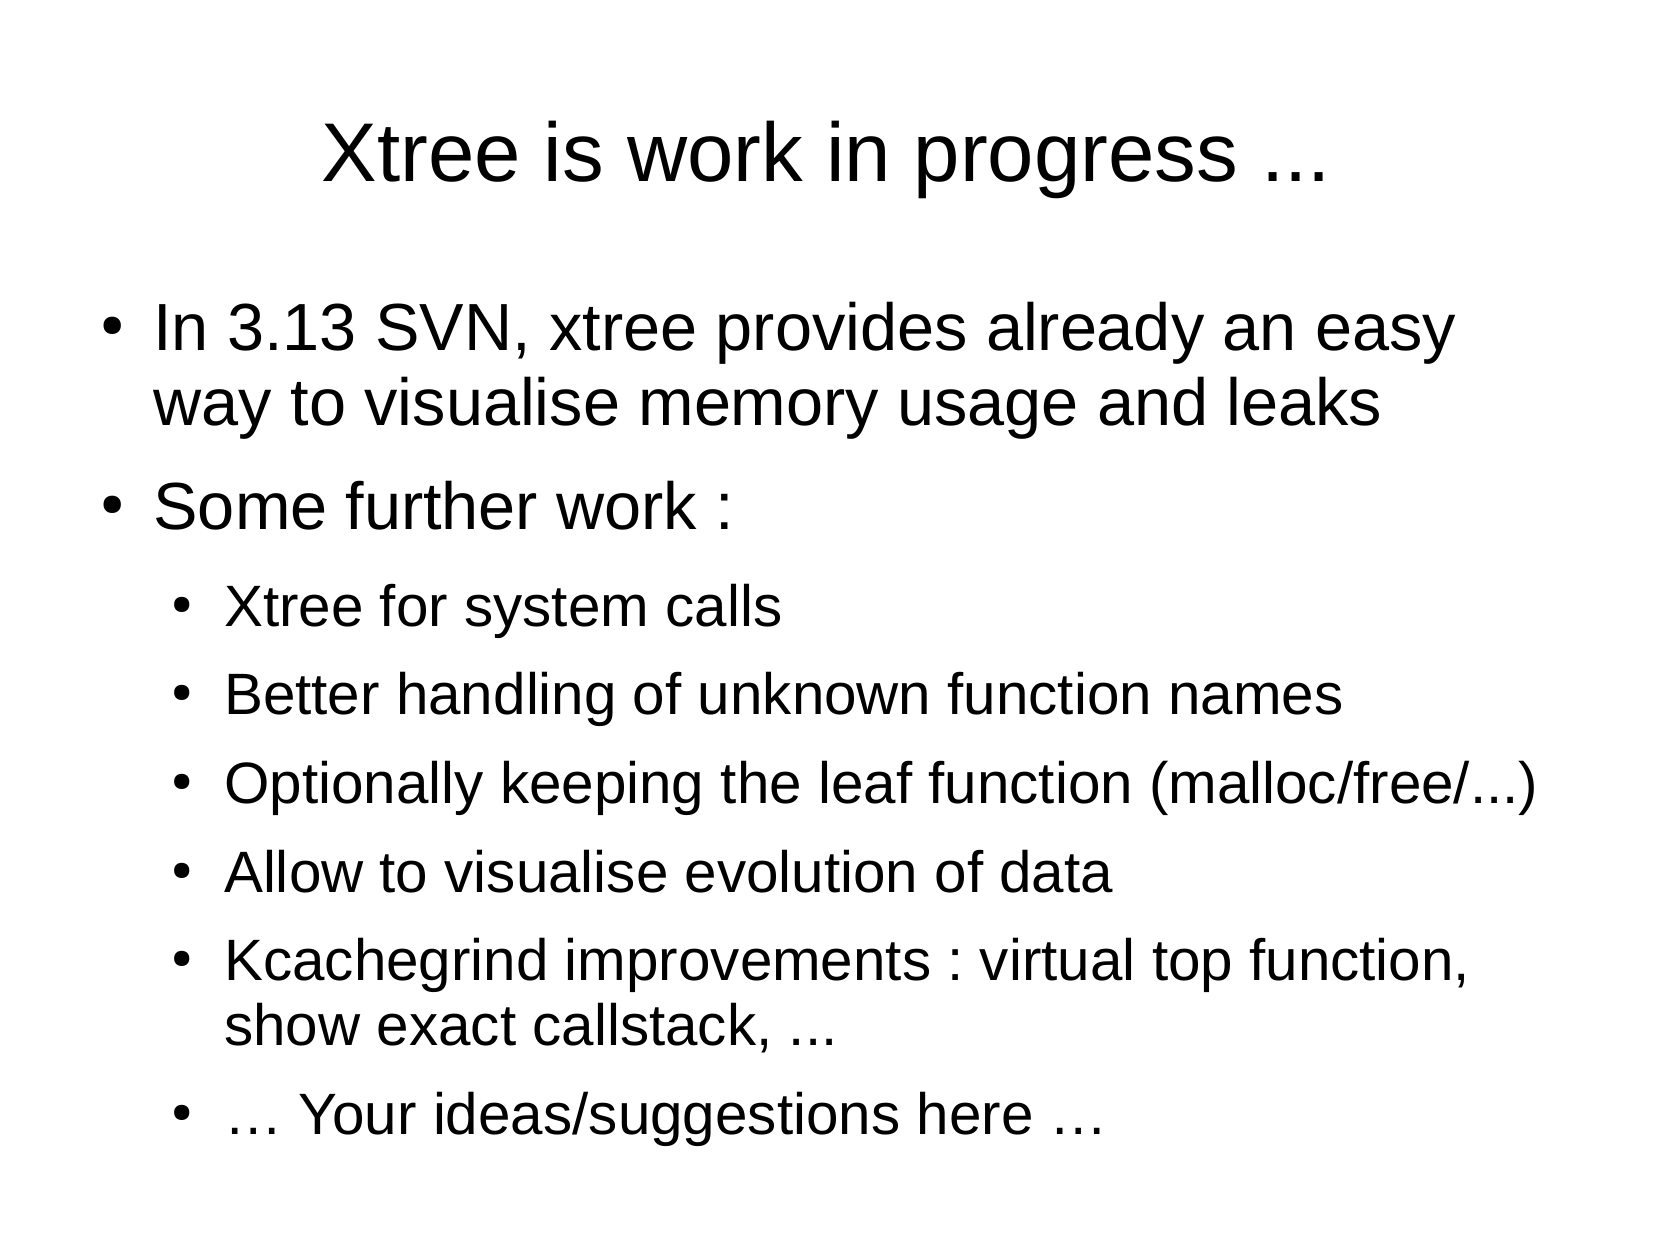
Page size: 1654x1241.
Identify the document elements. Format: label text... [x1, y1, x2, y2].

list In 3.13 SVN, xtree provides already an easy way to visualise memory usage and leaks Some further work : Xtree for system calls Better handling of unknown function names Optionally keeping the leaf function (malloc/free/...) Allow to visualise evolution of data Kcachegrind improvements : virtual top function, show exact callstack, ... … Your ideas/suggestions here … [82, 290, 1571, 1186]
title Xtree is work in progress ... [82, 49, 1571, 257]
